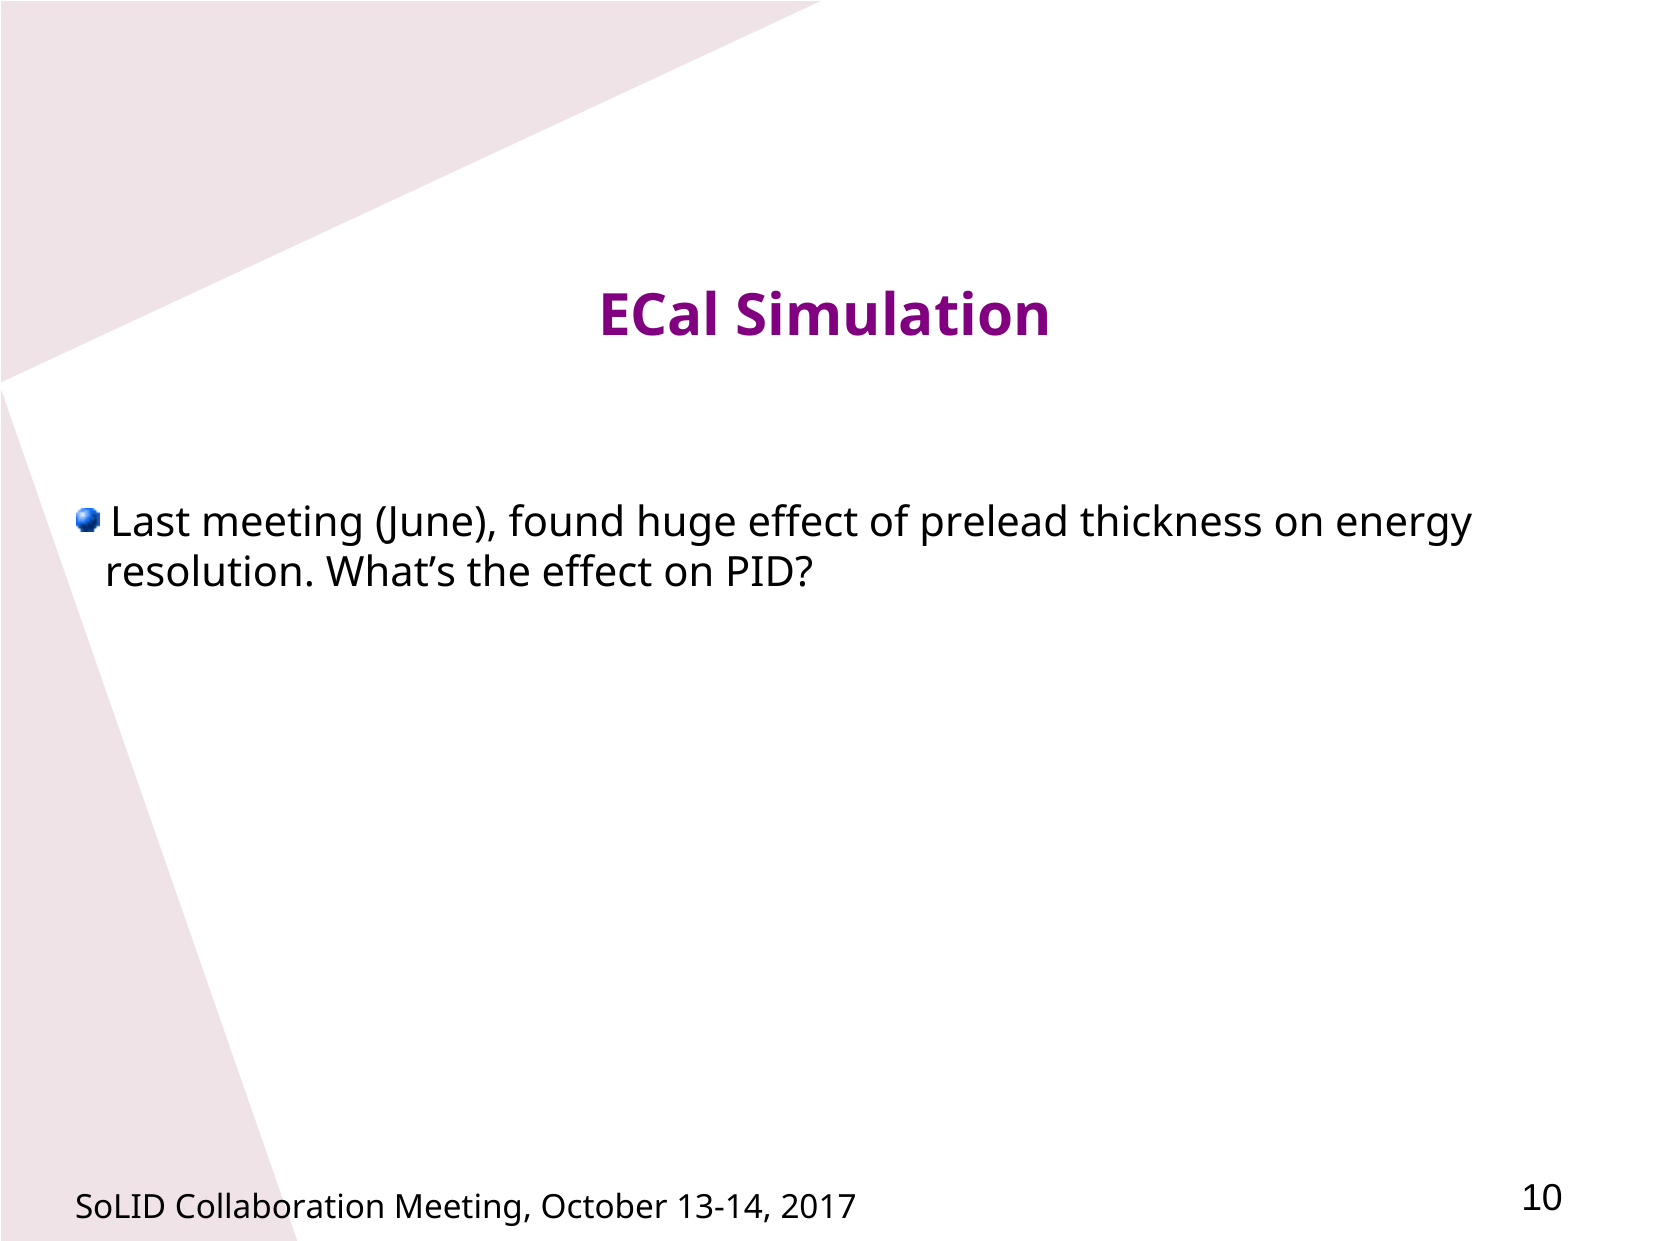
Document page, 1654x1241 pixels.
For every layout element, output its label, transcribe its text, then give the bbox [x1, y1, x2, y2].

title ECal Simulation [0, 276, 1651, 338]
text_box Last meeting (June), found huge effect of prelead thickness on energy resolution. What’s the effect on PID? [61, 487, 1538, 603]
